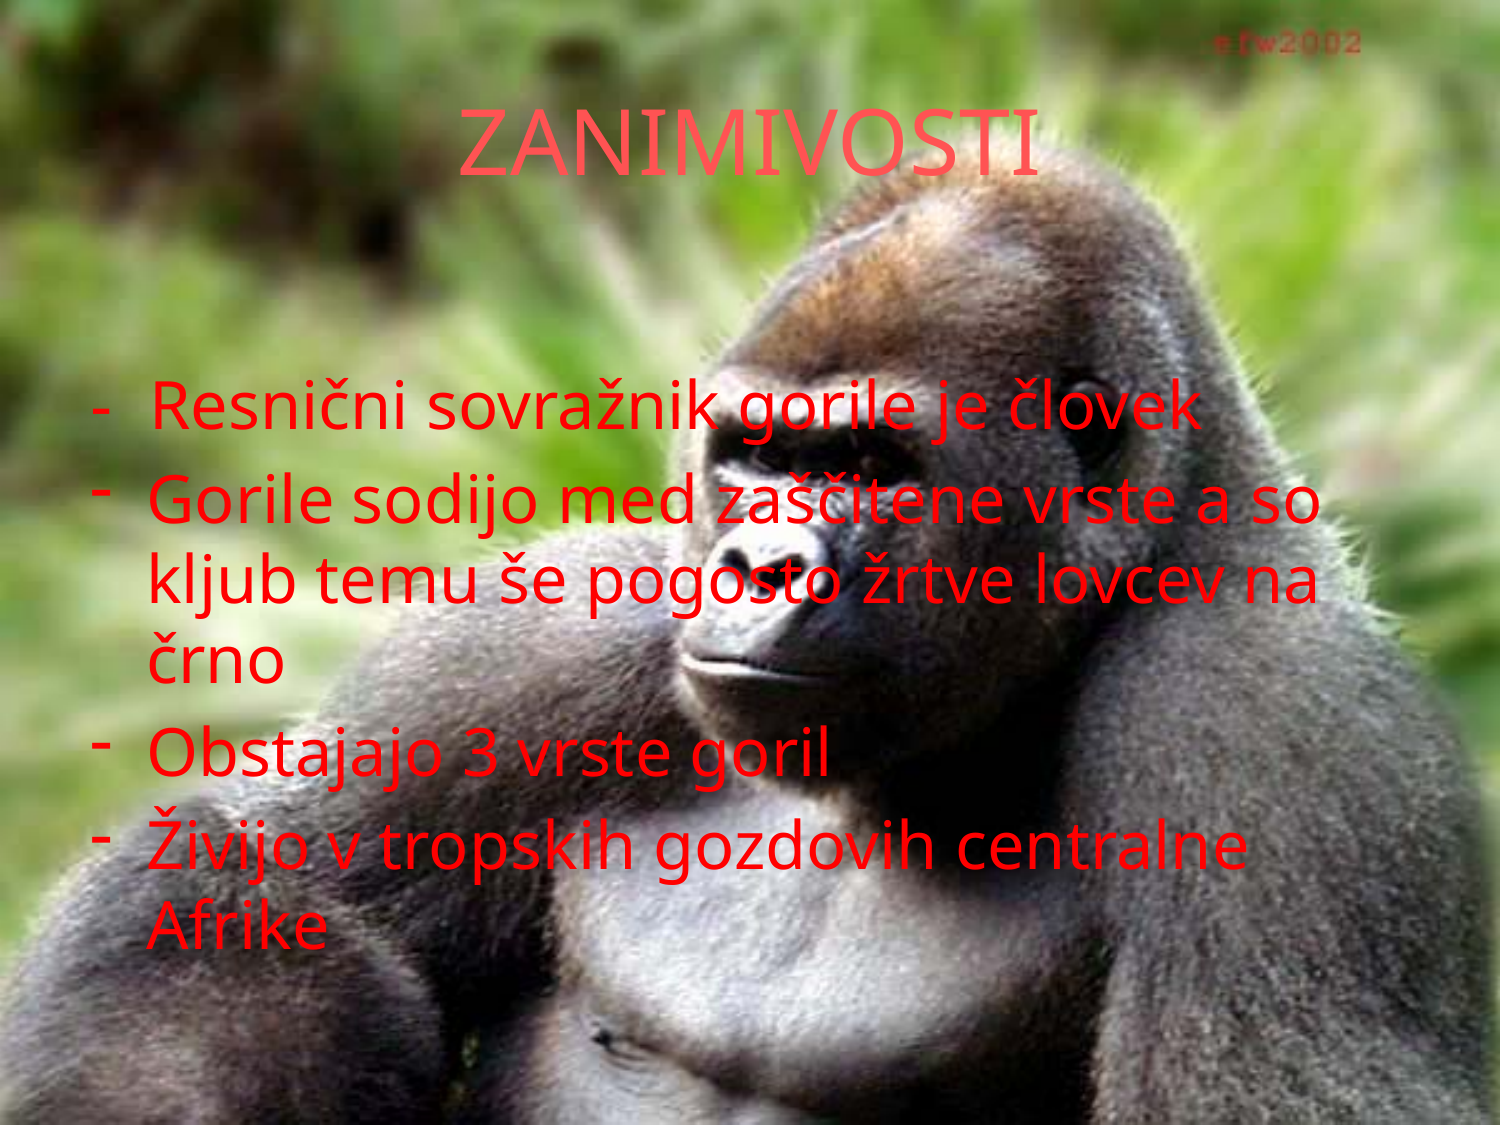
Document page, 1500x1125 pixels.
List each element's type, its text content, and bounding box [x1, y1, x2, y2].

list - Resnični sovražnik gorile je človek Gorile sodijo med zaščitene vrste a so kljub temu še pogosto žrtve lovcev na črno Obstajajo 3 vrste goril Živijo v tropskih gozdovih centralne Afrike [75, 262, 1425, 1005]
title ZANIMIVOSTI [75, 45, 1425, 233]
picture [0, 0, 1500, 1125]
